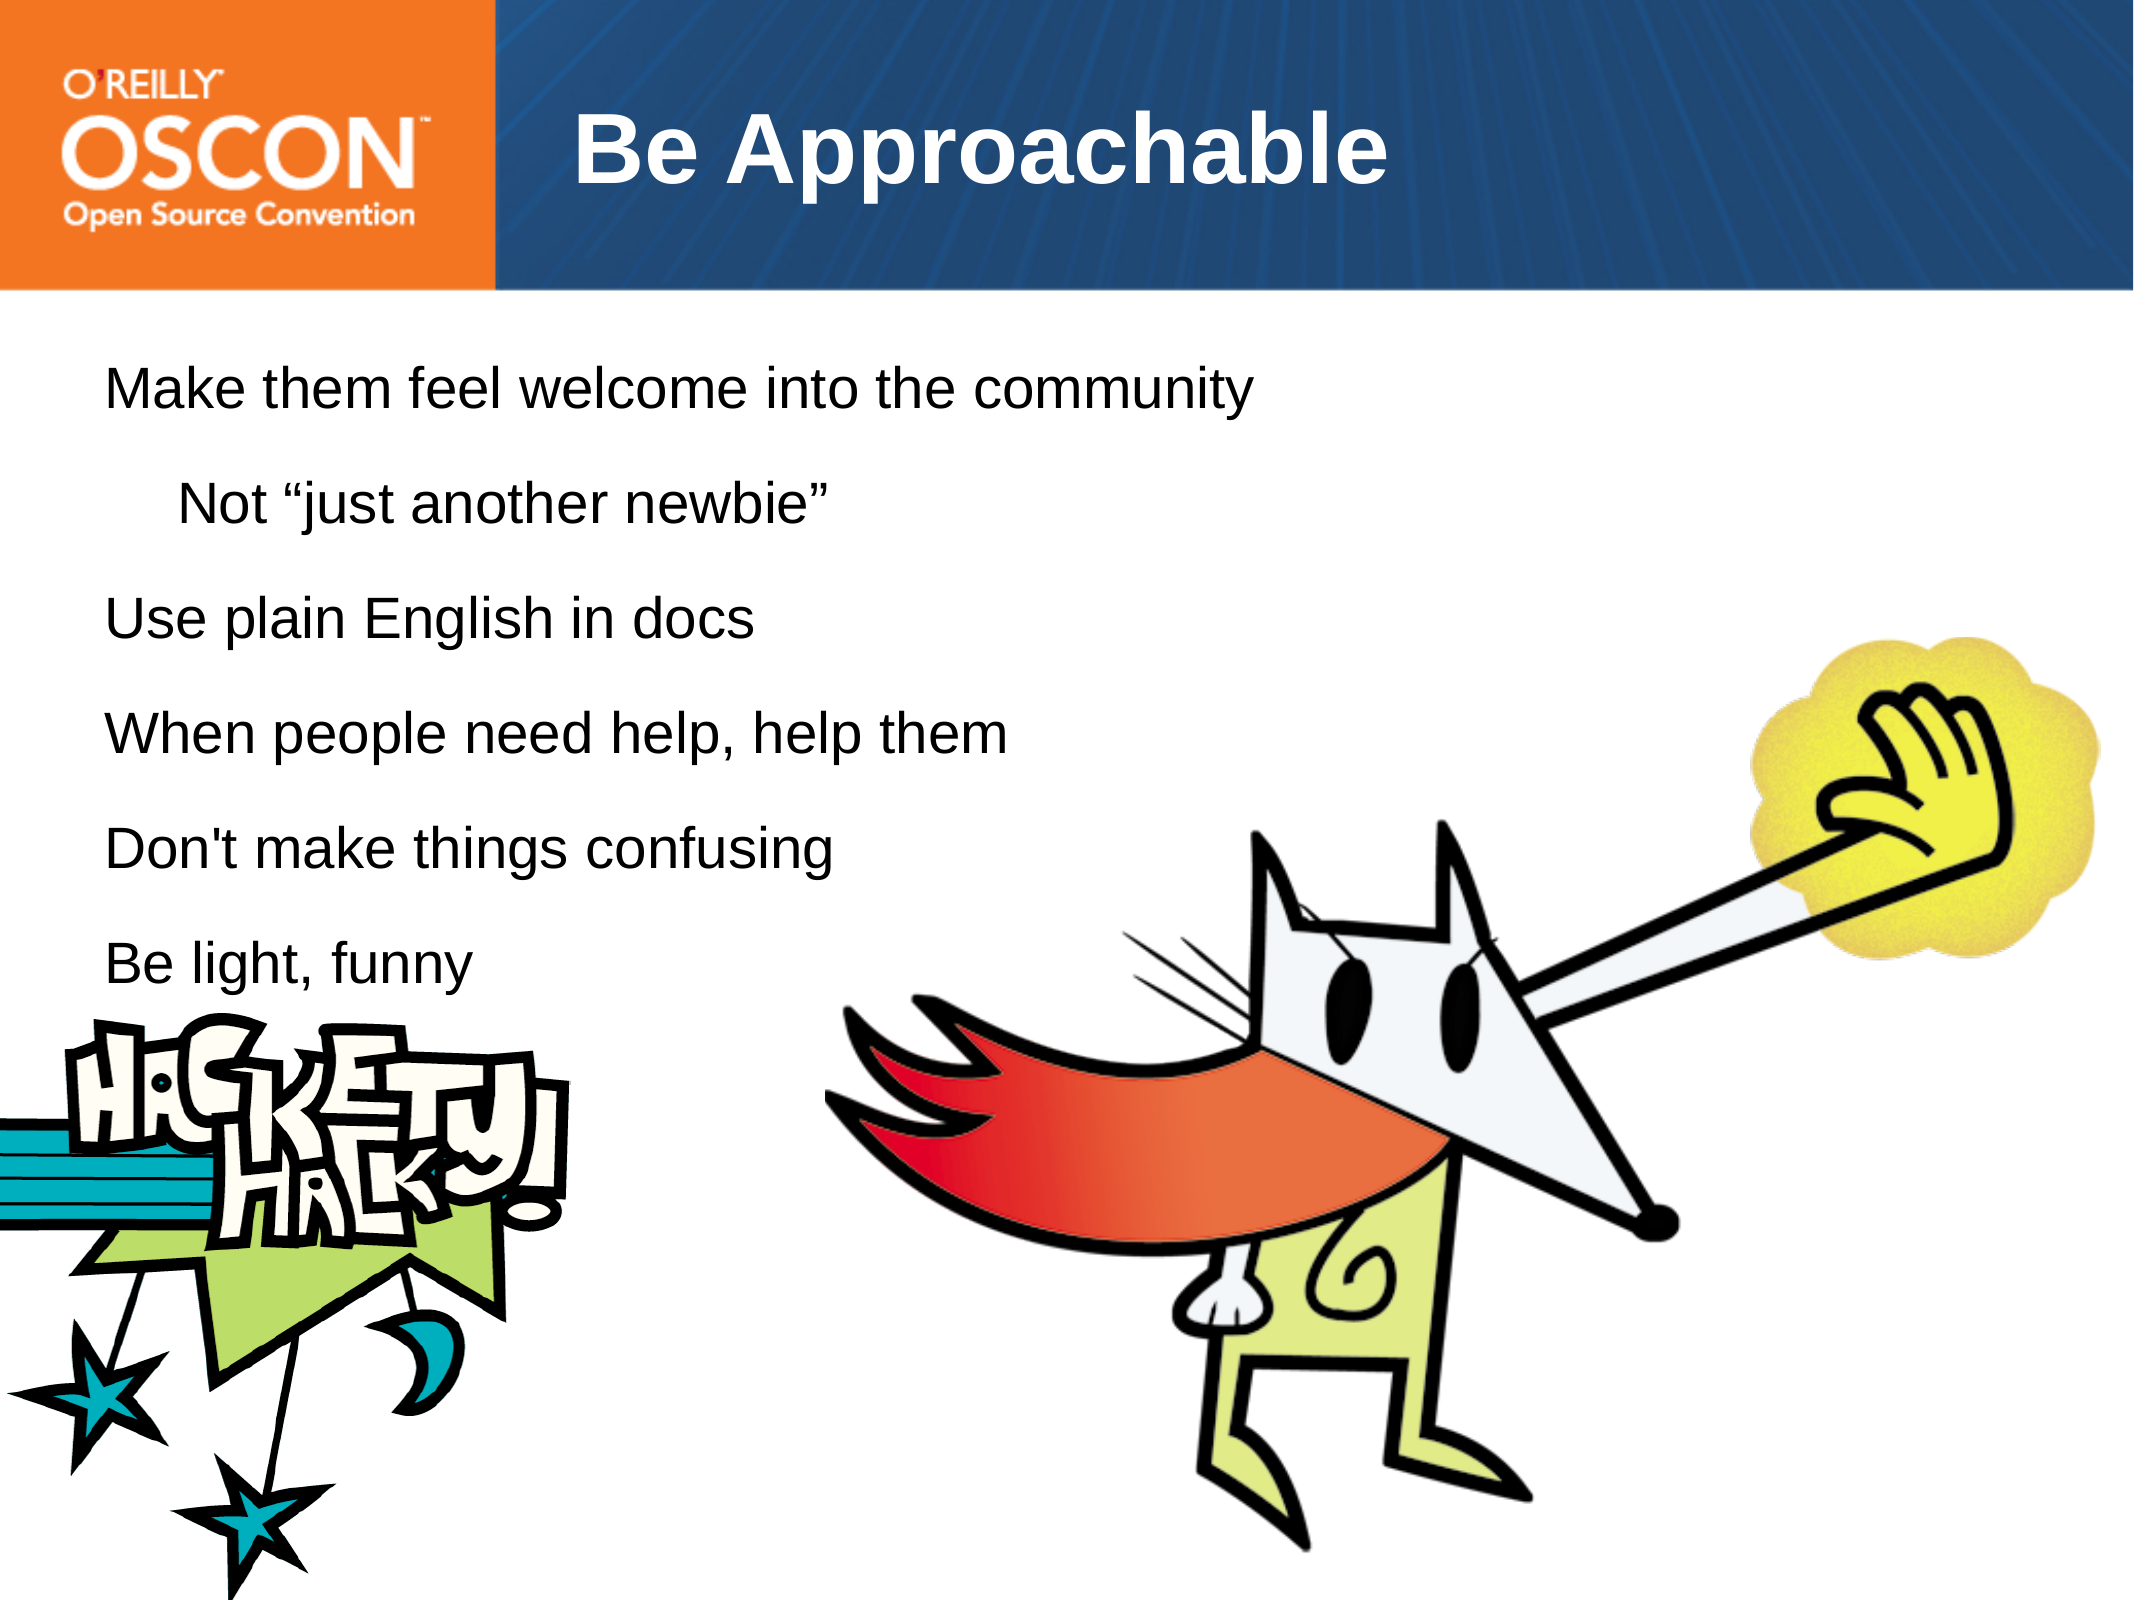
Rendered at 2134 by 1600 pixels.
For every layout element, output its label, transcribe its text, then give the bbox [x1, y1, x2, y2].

list Make them feel welcome into the community Not “just another newbie” Use plain English in docs When people need help, help them Don't make things confusing Be light, funny [60, 356, 2050, 1544]
title Be Approachable [572, 41, 2086, 257]
picture [0, 0, 2134, 1600]
